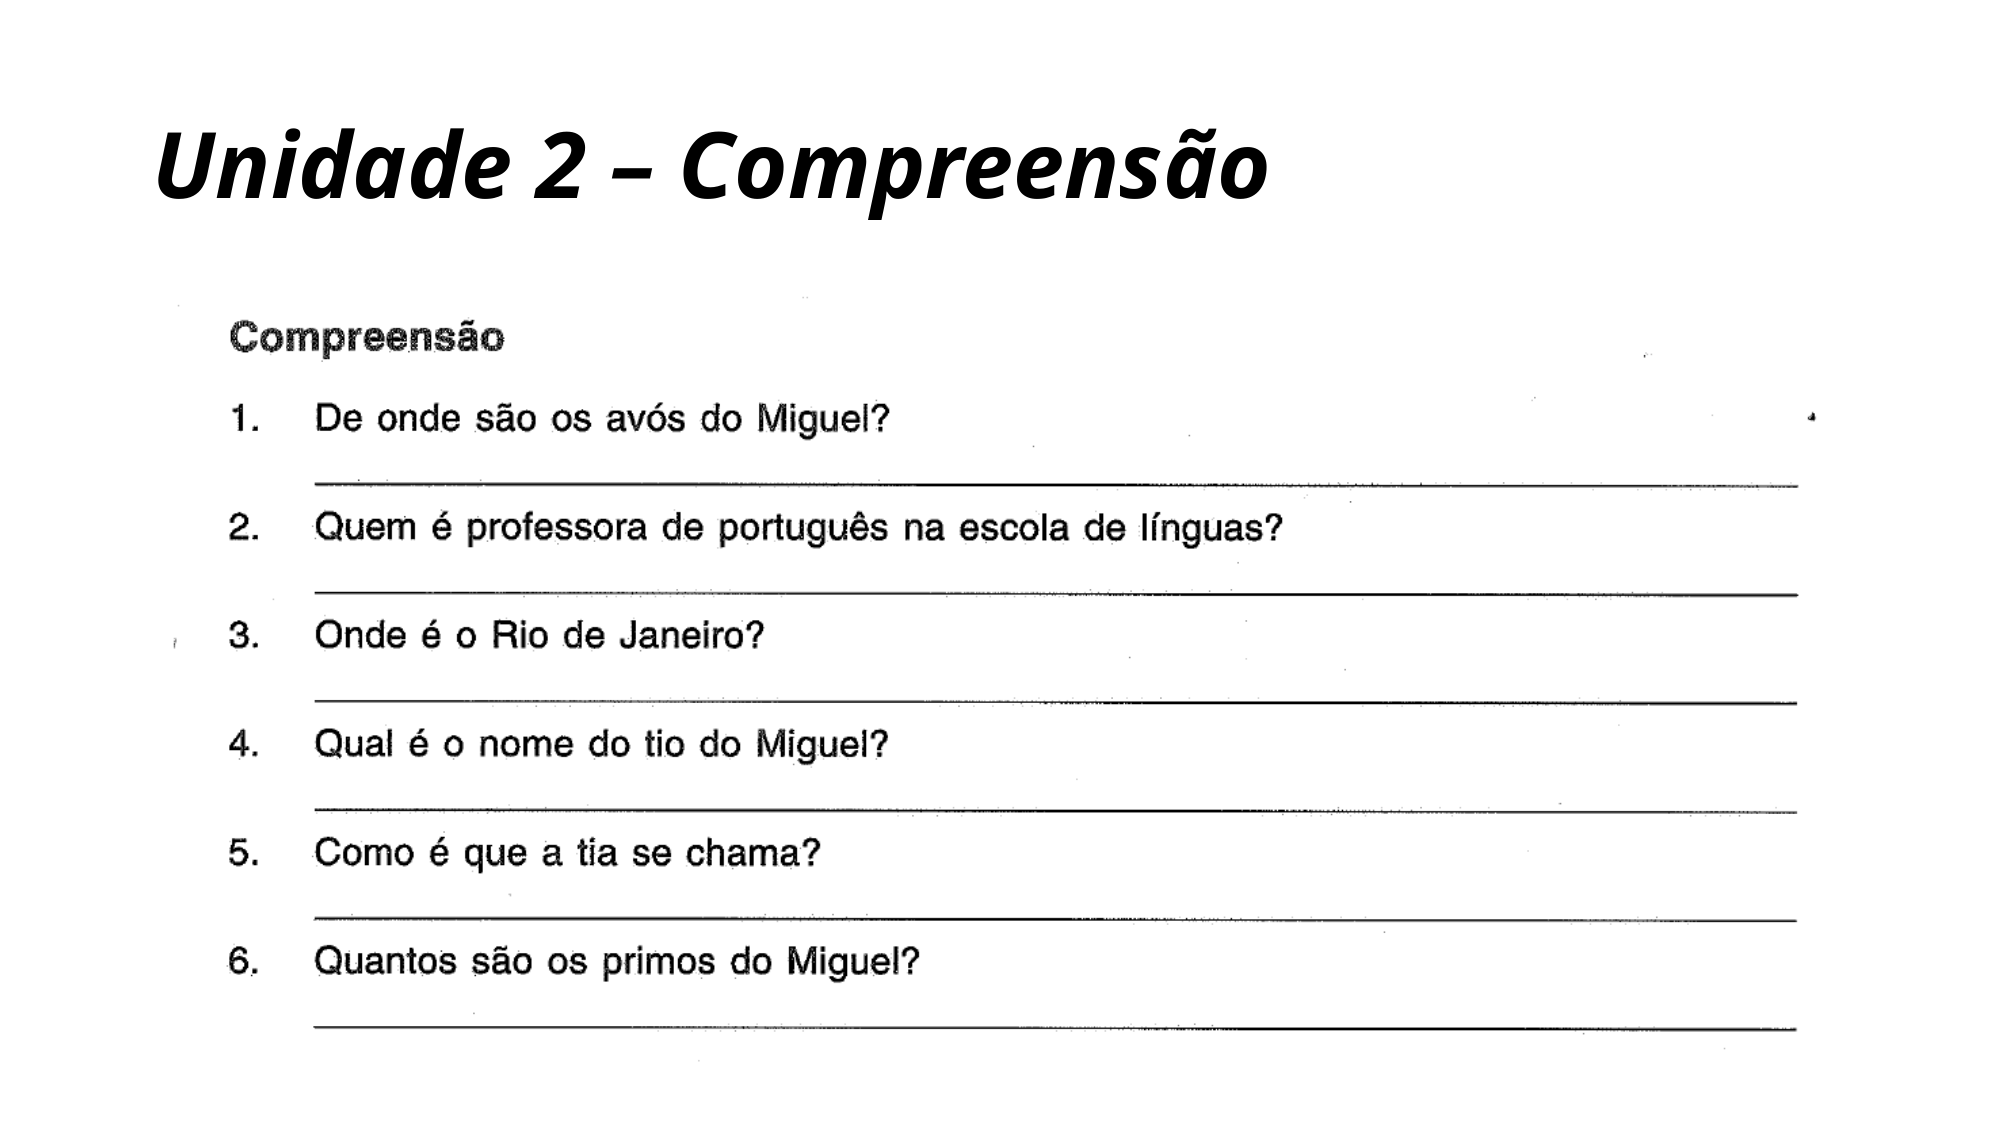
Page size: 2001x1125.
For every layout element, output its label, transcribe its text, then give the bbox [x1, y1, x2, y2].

picture [155, 293, 1845, 1066]
title Unidade 2 – Compreensão [137, 59, 1863, 278]
